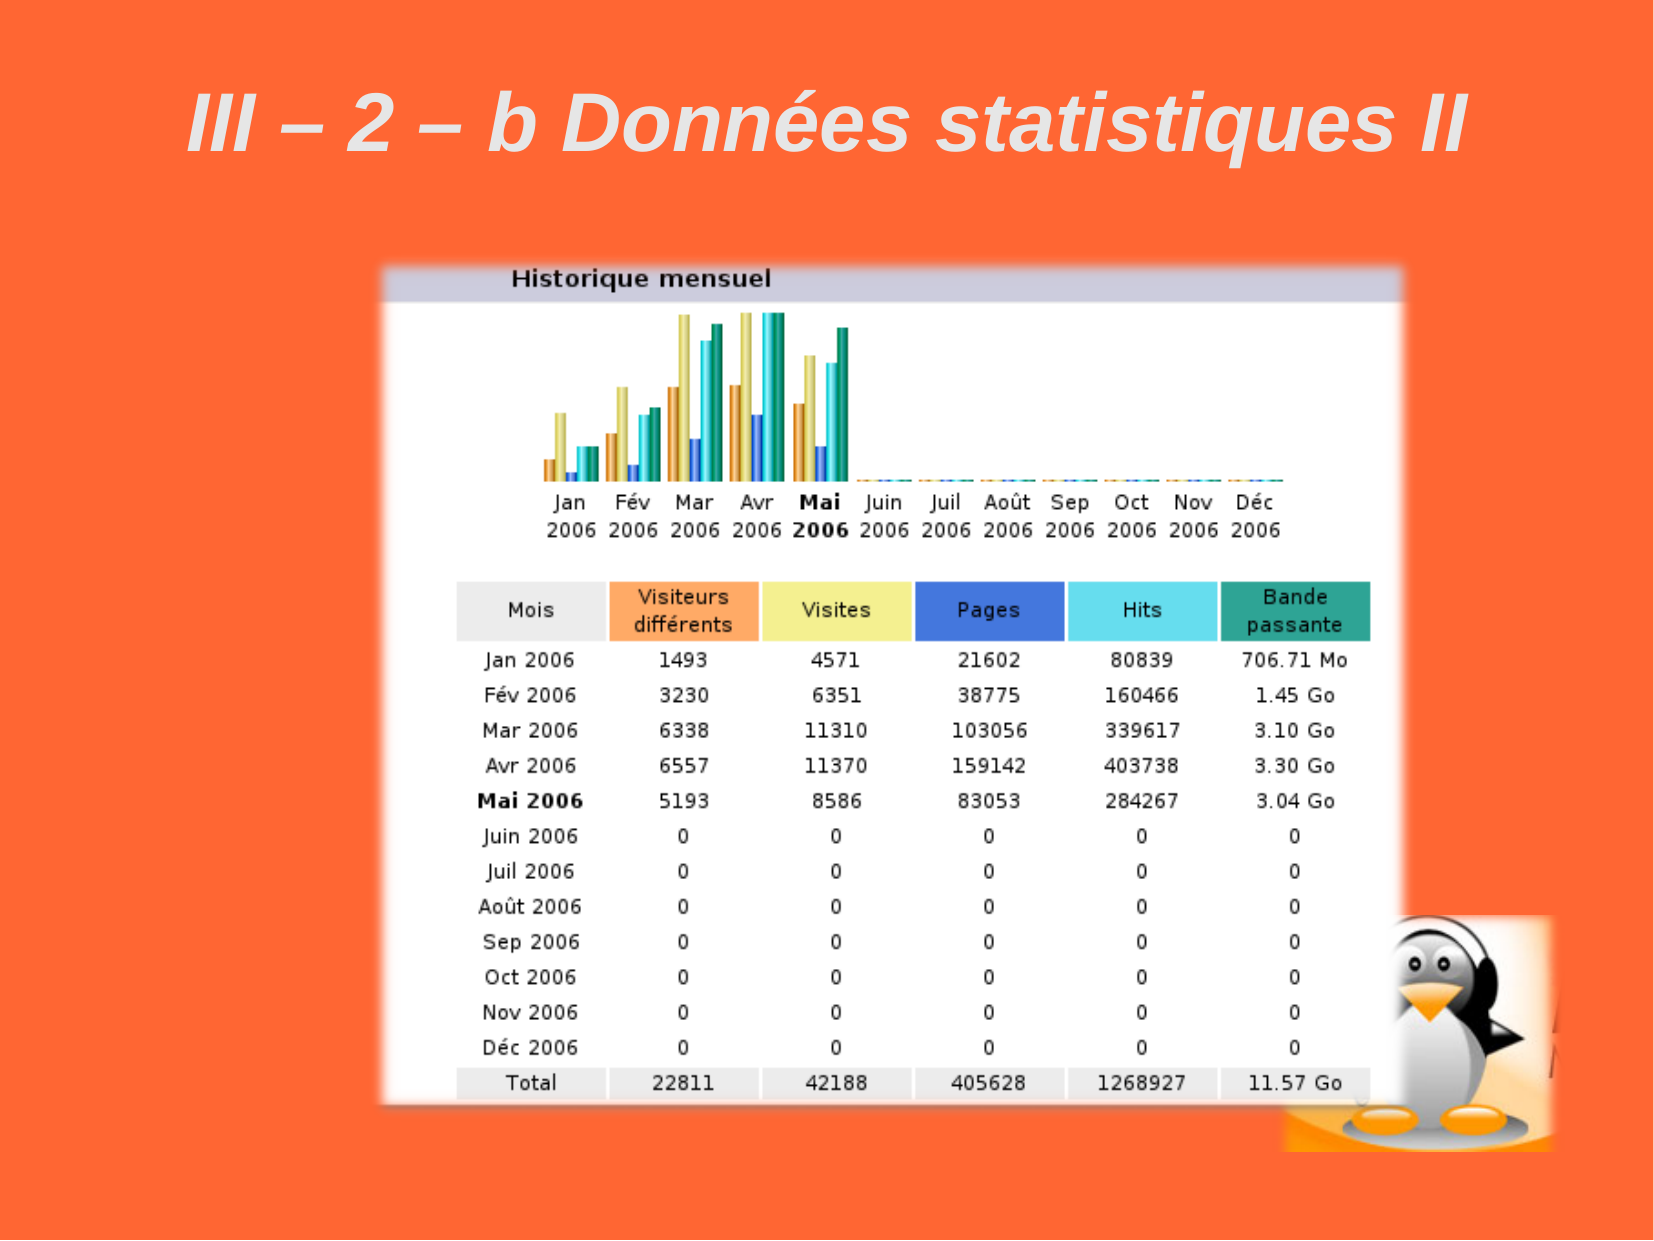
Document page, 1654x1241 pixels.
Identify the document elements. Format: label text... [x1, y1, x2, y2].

picture [368, 252, 1565, 1152]
title III – 2 – b Données statistiques II [121, 19, 1534, 227]
